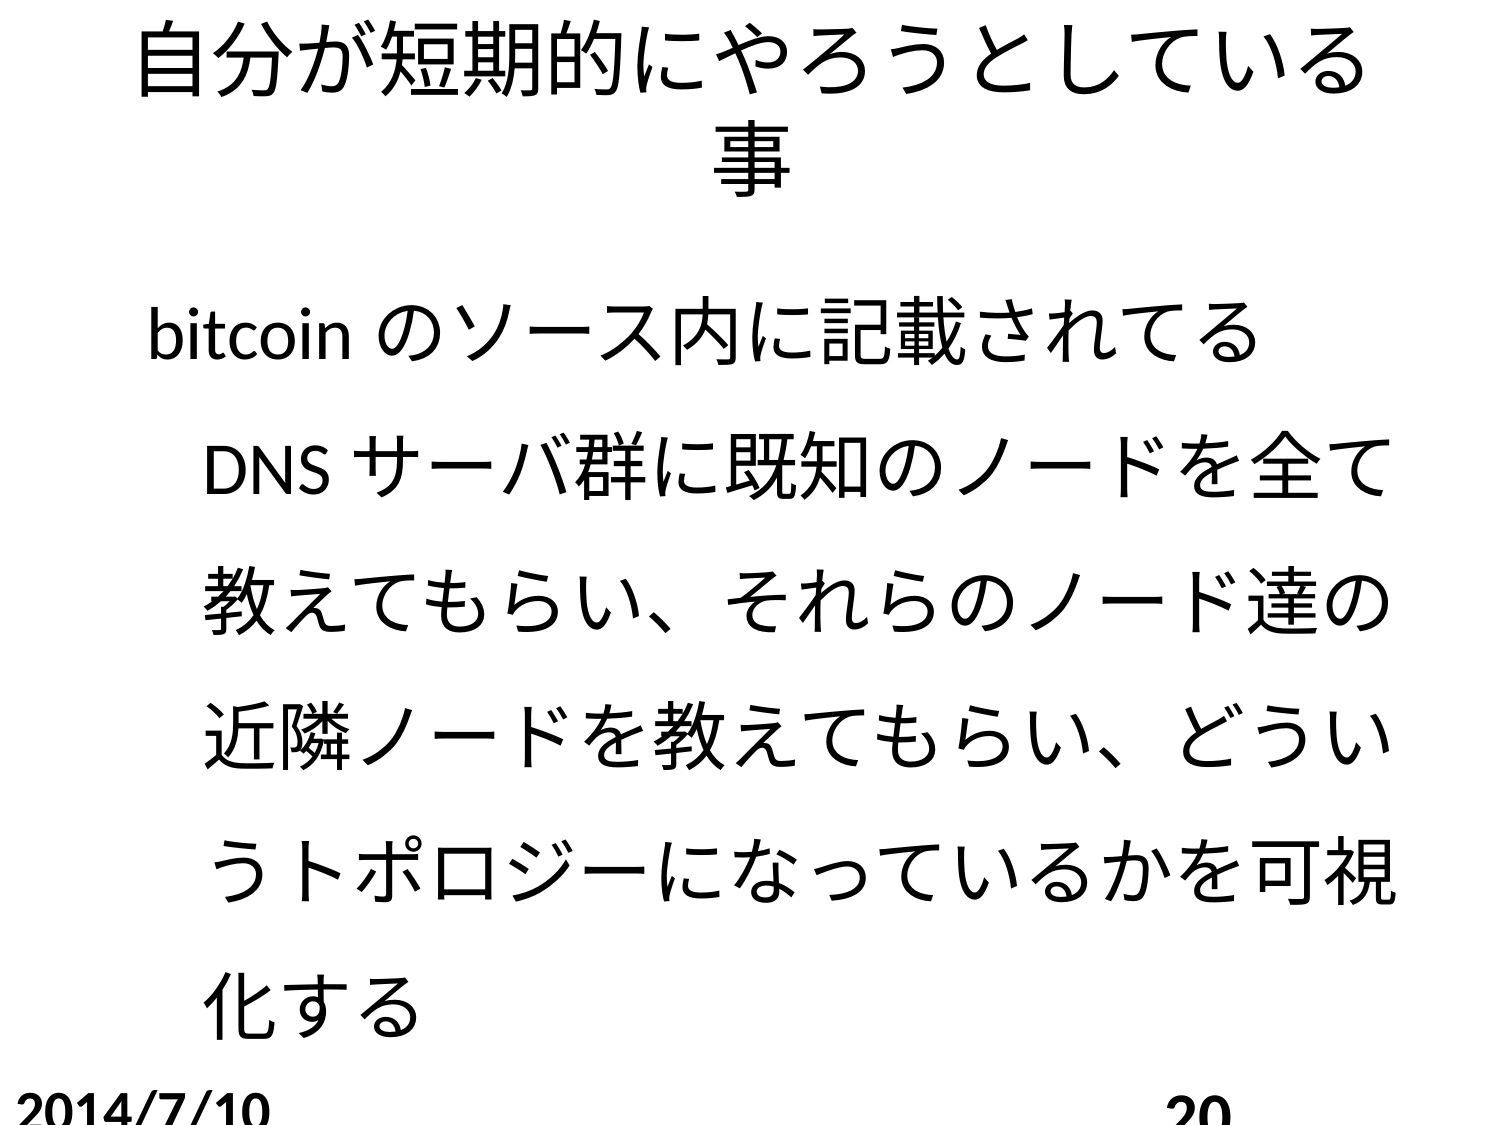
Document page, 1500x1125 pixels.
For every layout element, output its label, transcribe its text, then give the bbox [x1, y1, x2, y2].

text_box [1149, 1065, 1500, 1125]
title 自分が短期的にやろうとしている事 [76, 0, 1427, 188]
list bitcoinのソース内に記載されてるDNSサーバ群に既知のノードを全て教えてもらい、それらのノード達の近隣ノードを教えてもらい、どういうトポロジーになっているかを可視化する [75, 231, 1426, 1083]
text_box 2014/7/10 [0, 1065, 351, 1125]
